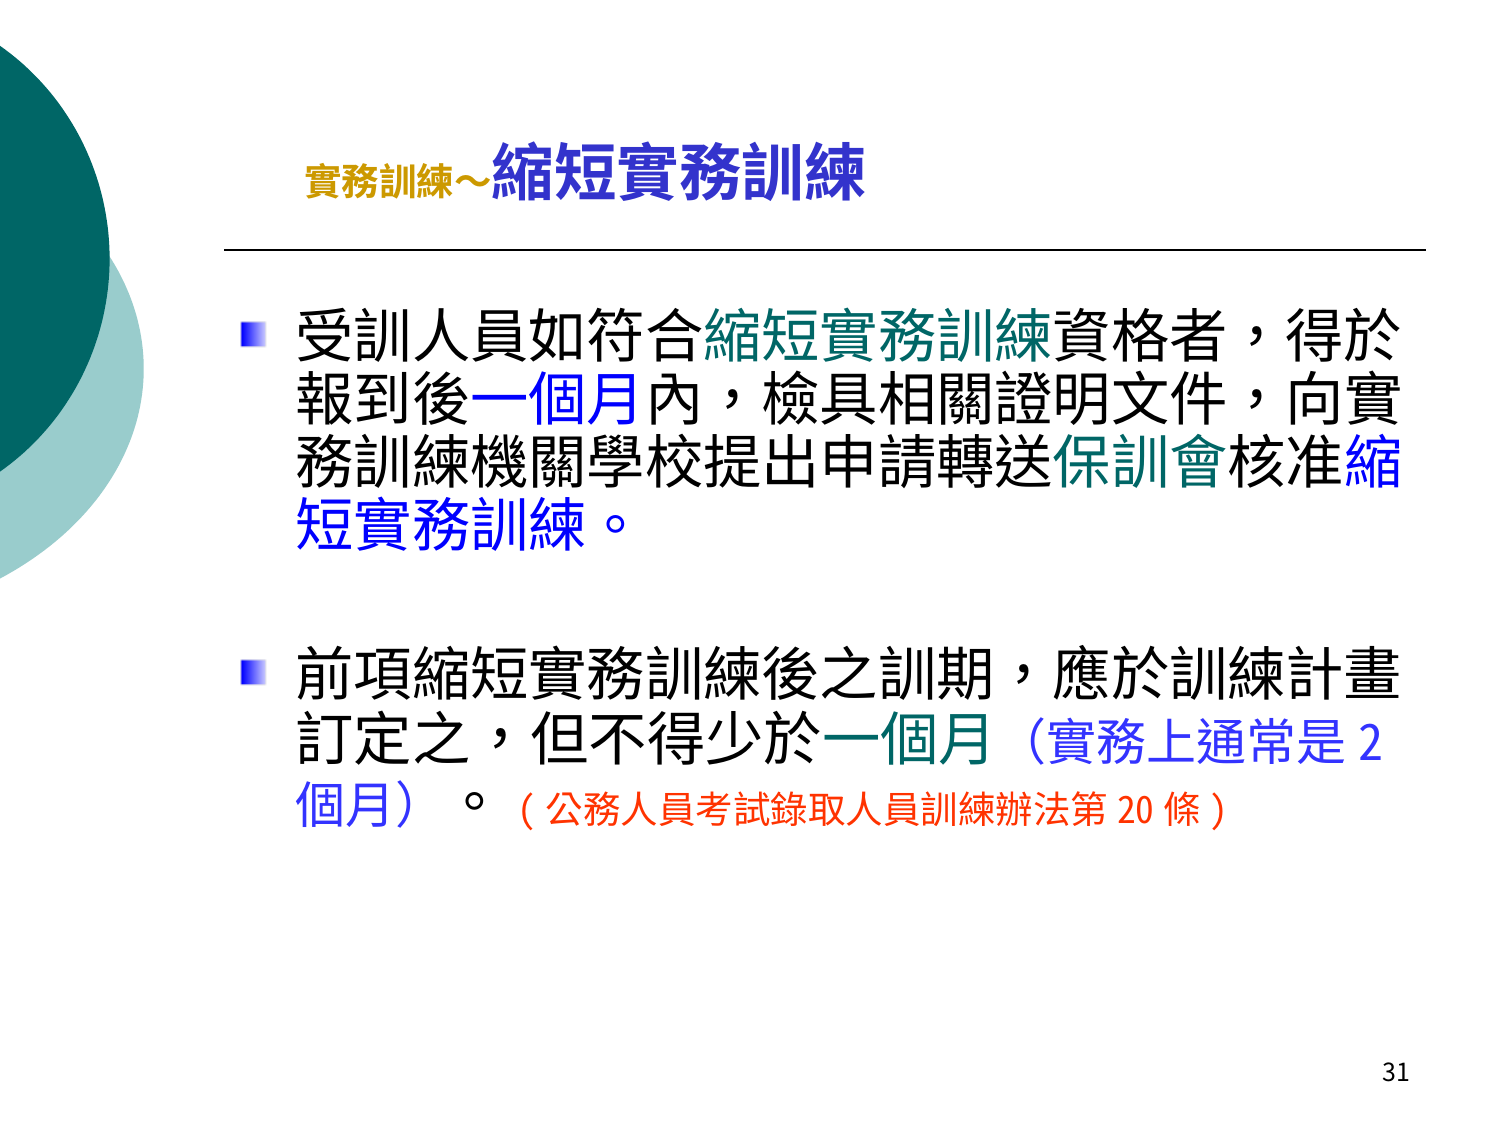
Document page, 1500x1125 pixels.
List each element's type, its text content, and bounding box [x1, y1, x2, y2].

text_box 實務訓練～縮短實務訓練 [289, 125, 975, 216]
list 受訓人員如符合縮短實務訓練資格者，得於報到後一個月內，檢具相關證明文件，向實務訓練機關學校提出申請轉送保訓會核准縮短實務訓練。 前項縮短實務訓練後之訓期，應於訓練計畫訂定之，但不得少於一個月（實務上通常是2個月）。(公務人員考試錄取人員訓練辦法第20條) [224, 299, 1425, 941]
